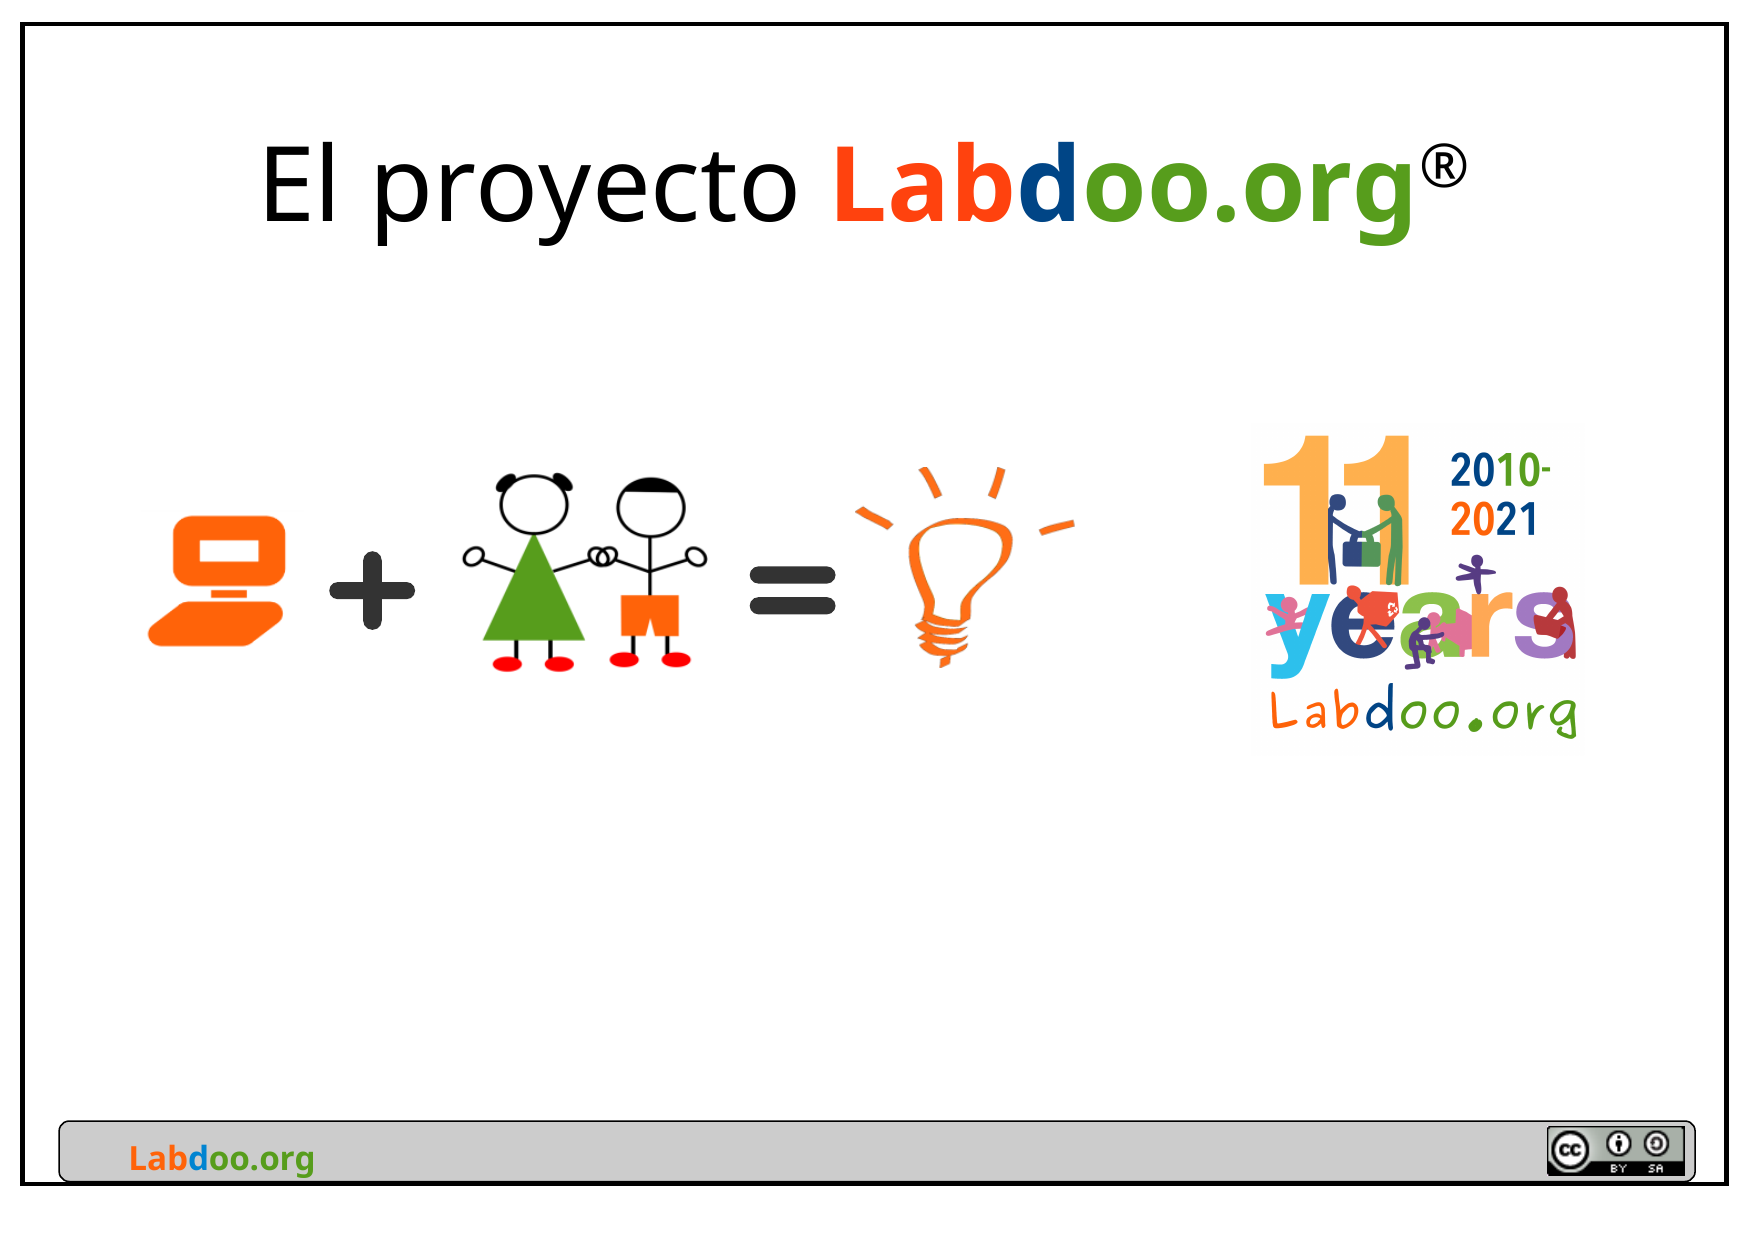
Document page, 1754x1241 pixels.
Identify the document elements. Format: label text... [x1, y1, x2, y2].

text_box [329, 551, 416, 630]
text_box [749, 566, 836, 584]
text_box Labdoo.org [113, 1115, 1191, 1194]
picture [1251, 423, 1585, 756]
text_box El proyecto Labdoo.org® [91, 109, 1663, 250]
picture [141, 510, 304, 651]
picture [454, 461, 718, 674]
picture [855, 467, 1087, 668]
picture [1547, 1126, 1685, 1176]
text_box [749, 597, 836, 615]
